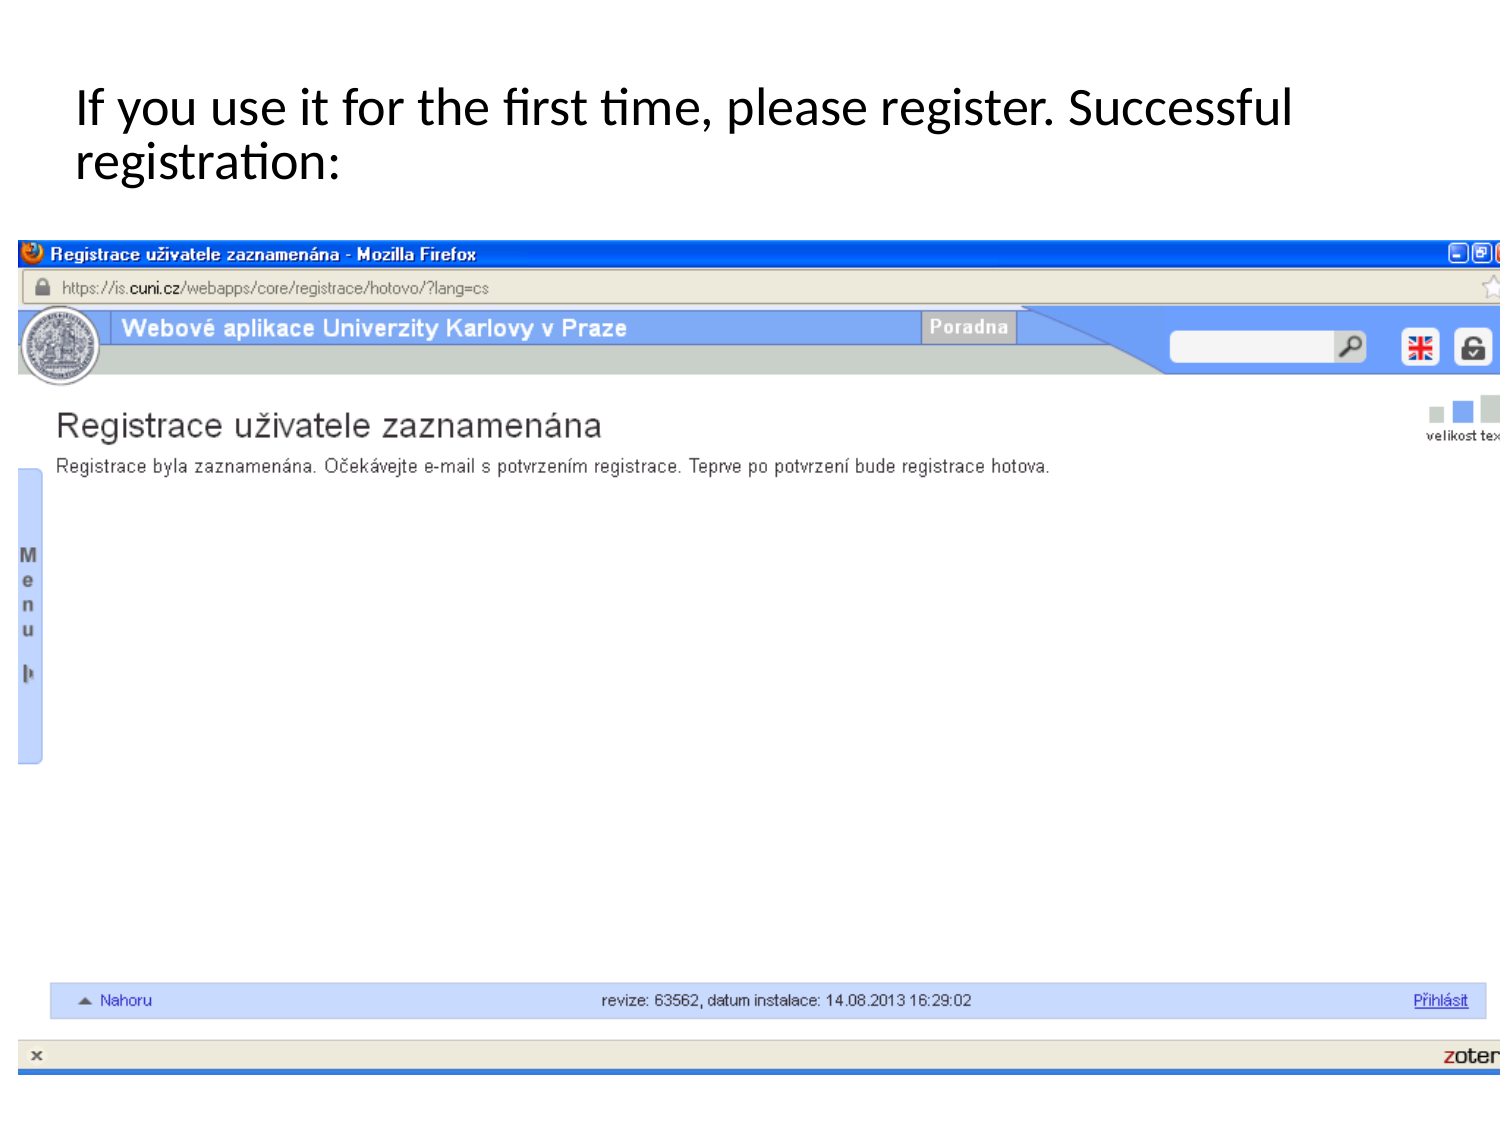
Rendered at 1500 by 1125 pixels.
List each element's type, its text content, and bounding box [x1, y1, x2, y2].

title If you use it for the first time, please register. Successful registration: [75, 45, 1425, 233]
picture [18, 240, 1500, 1075]
